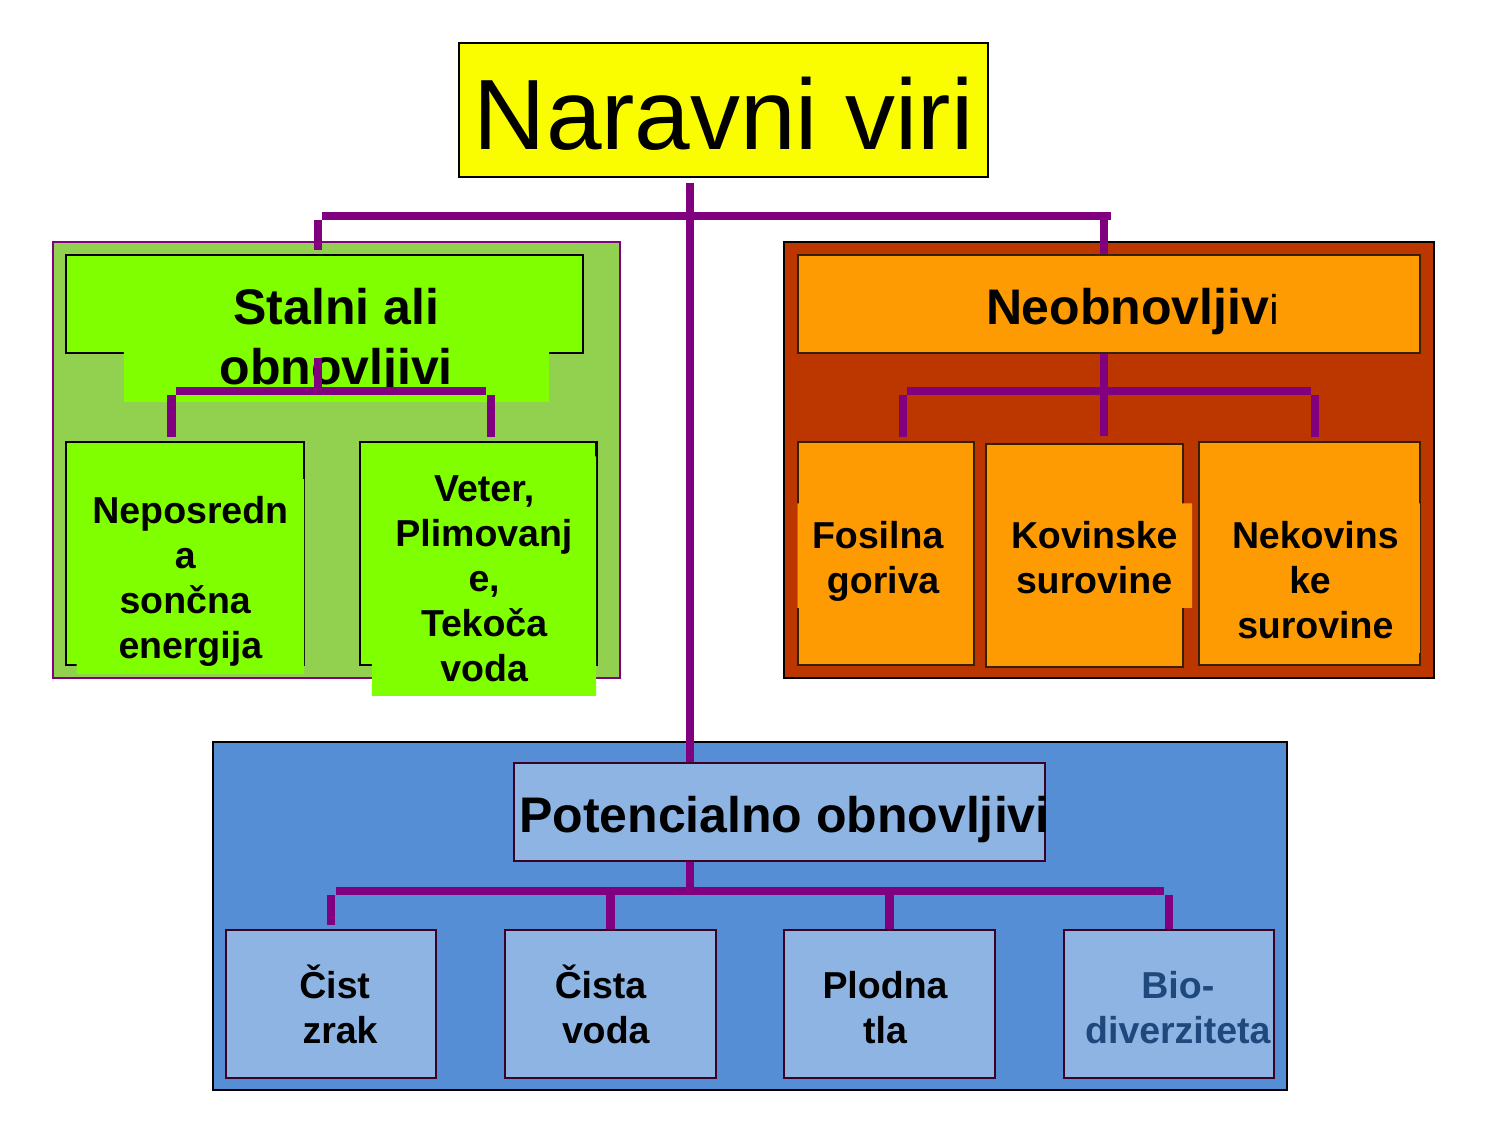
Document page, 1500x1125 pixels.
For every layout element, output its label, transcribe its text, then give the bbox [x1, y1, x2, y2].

text_box Stalni ali obnovljivi [123, 267, 550, 402]
text_box [53, 242, 621, 678]
text_box Čist zrak [284, 954, 396, 1059]
text_box Neposredna sončna energija [76, 479, 305, 674]
text_box Potencialno obnovljivi [504, 774, 1065, 850]
text_box Čista voda [540, 954, 672, 1059]
text_box Plodna tla [807, 954, 963, 1059]
text_box [784, 242, 1434, 678]
text_box Bio- diverziteta [1070, 954, 1286, 1059]
text_box Kovinske surovine [996, 503, 1193, 608]
text_box Fosilna goriva [797, 503, 969, 608]
text_box Nekovinske surovine [1210, 503, 1420, 653]
text_box Naravni viri [459, 42, 989, 178]
text_box Neobnovljivi [971, 267, 1294, 342]
text_box [212, 742, 1288, 1091]
text_box Veter, Plimovanje, Tekoča voda [371, 456, 597, 696]
